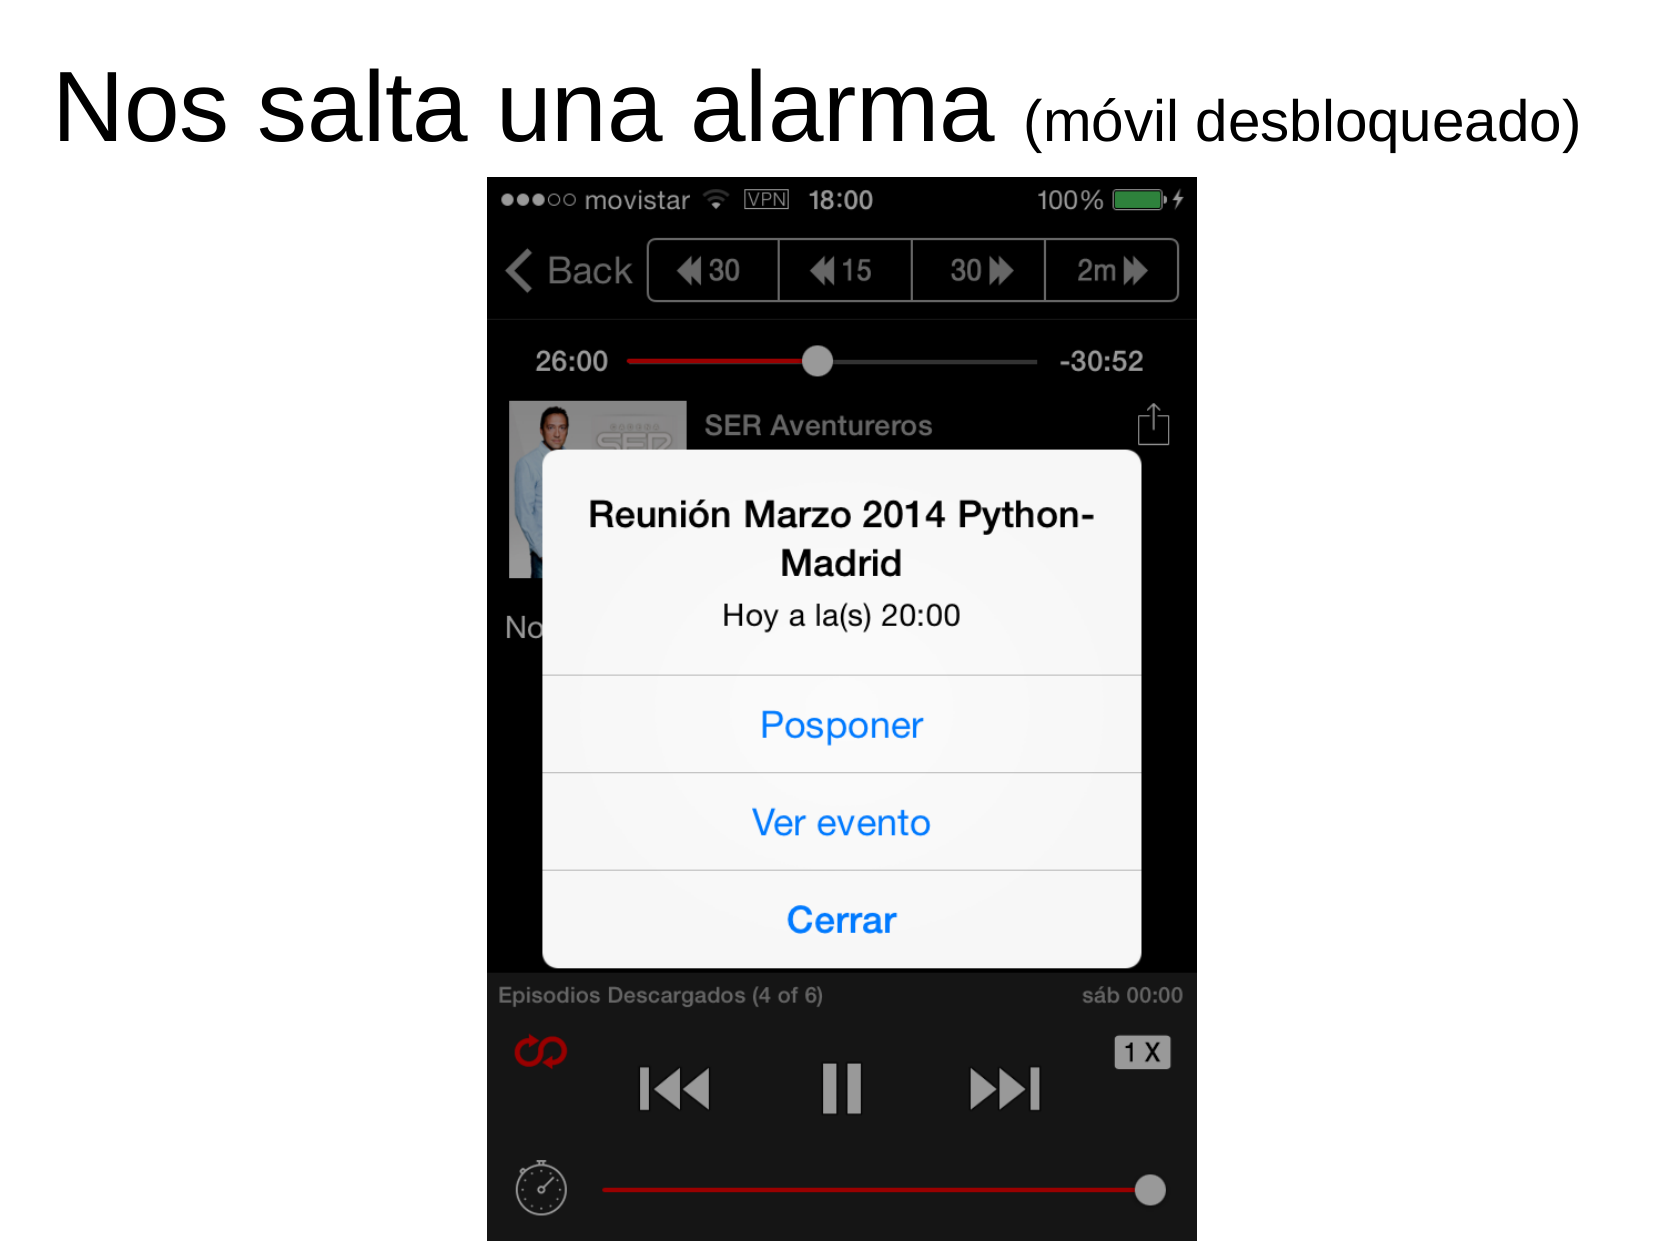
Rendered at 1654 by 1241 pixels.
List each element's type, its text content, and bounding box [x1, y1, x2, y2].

picture [487, 177, 1197, 1241]
text_box Nos salta una alarma (móvil desbloqueado) [37, 43, 1613, 171]
